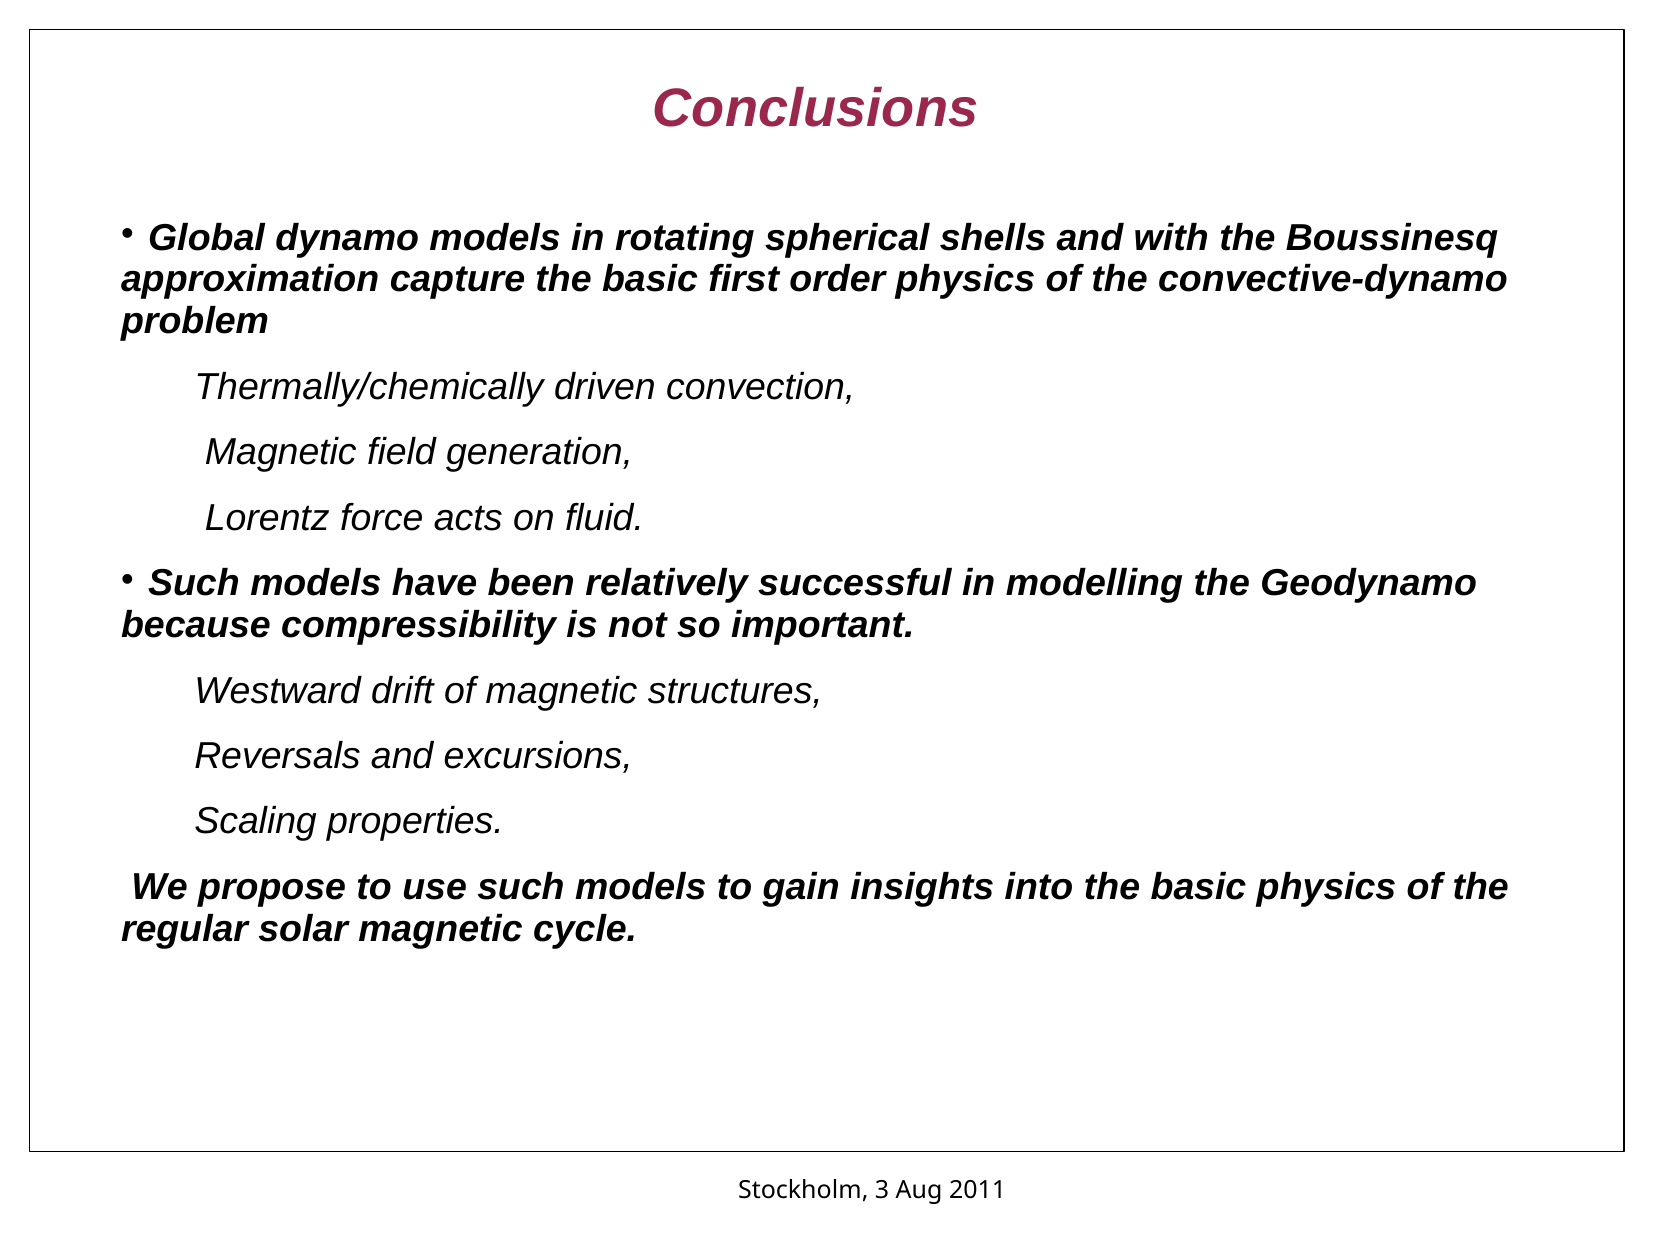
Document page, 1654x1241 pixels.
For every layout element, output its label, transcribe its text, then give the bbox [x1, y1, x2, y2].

text_box Conclusions [637, 66, 1016, 148]
text_box Stockholm, 3 Aug 2011 [723, 1157, 931, 1211]
text_box Global dynamo models in rotating spherical shells and with the Boussinesq approximation capture the basic first order physics of the convective-dynamo problem Thermally/chemically driven convection, Magnetic field generation, Lorentz force acts on fluid. Such models have been relatively successful in modelling the Geodynamo because compressibility is not so important. Westward drift of magnetic structures, Reversals and excursions, Scaling properties. We propose to use such models to gain insights into the basic physics of the regular solar magnetic cycle. [106, 206, 1583, 1032]
